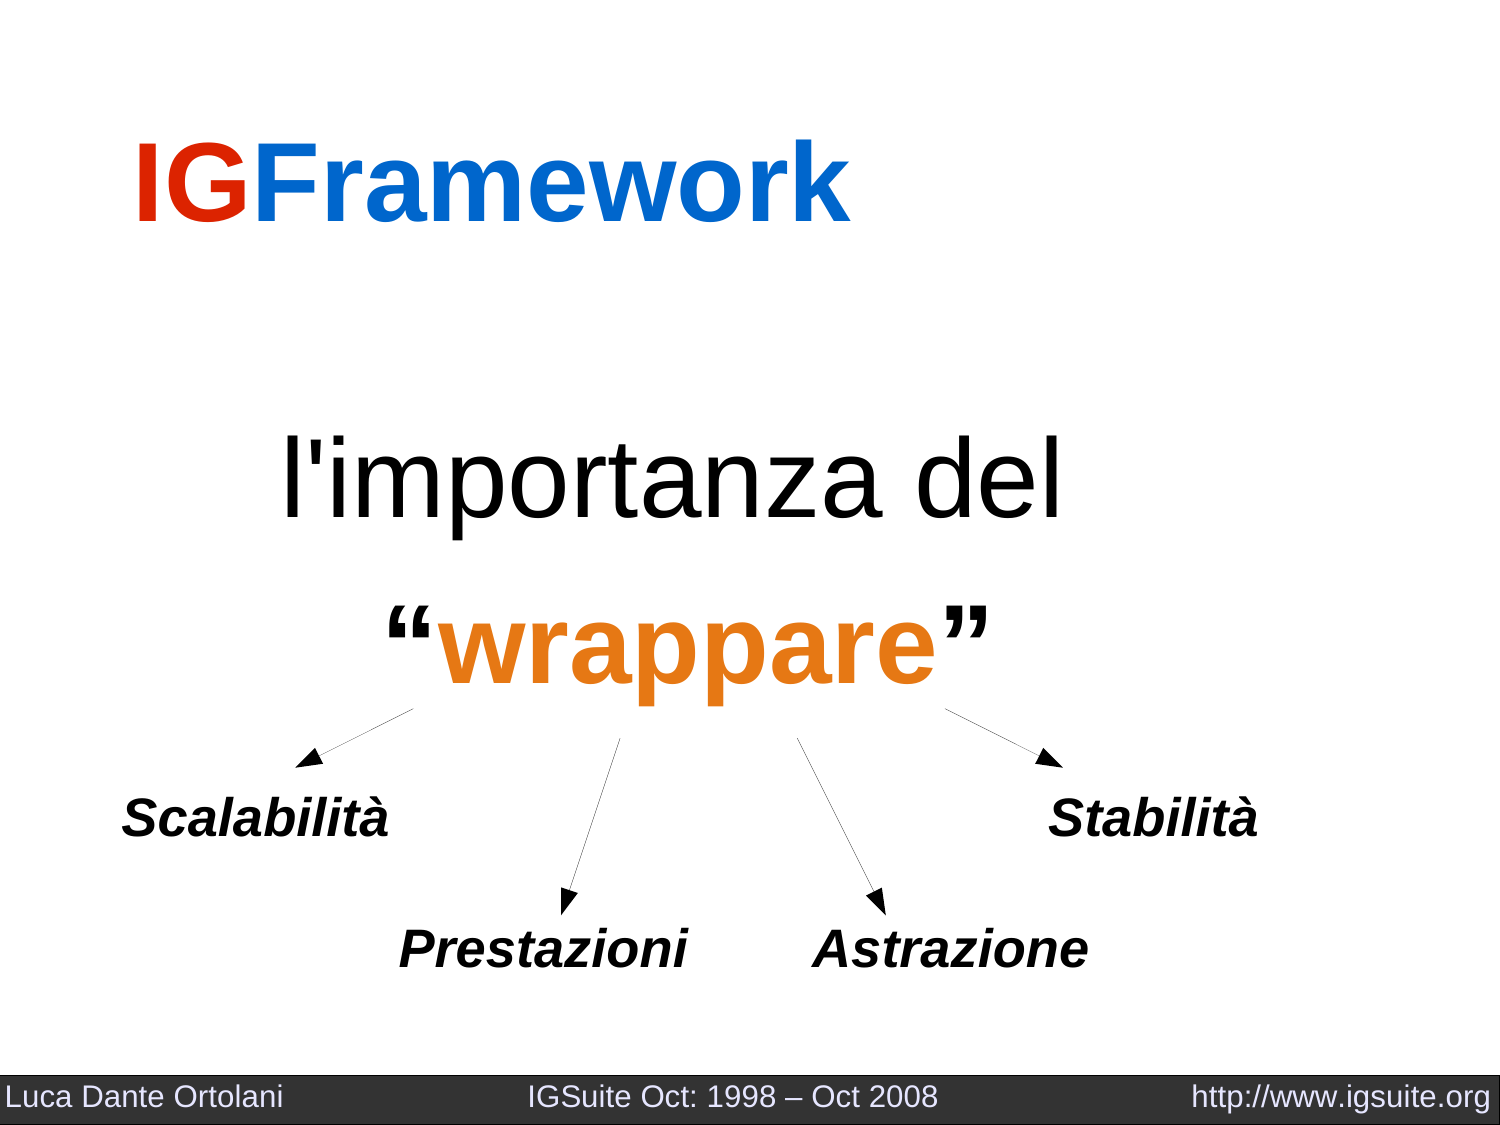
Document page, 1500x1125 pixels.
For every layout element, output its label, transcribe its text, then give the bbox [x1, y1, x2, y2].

text_box Scalabilità [106, 797, 405, 873]
text_box Stabilità [1033, 797, 1275, 873]
text_box IGFramework [118, 147, 868, 288]
text_box Luca Dante Ortolani IGSuite Oct: 1998 – Oct 2008 http://www.igsuite.org [0, 1075, 1500, 1125]
text_box l'importanza del “wrappare” [265, 236, 1200, 827]
text_box Prestazioni [383, 928, 704, 1004]
text_box Astrazione [797, 928, 1105, 1004]
